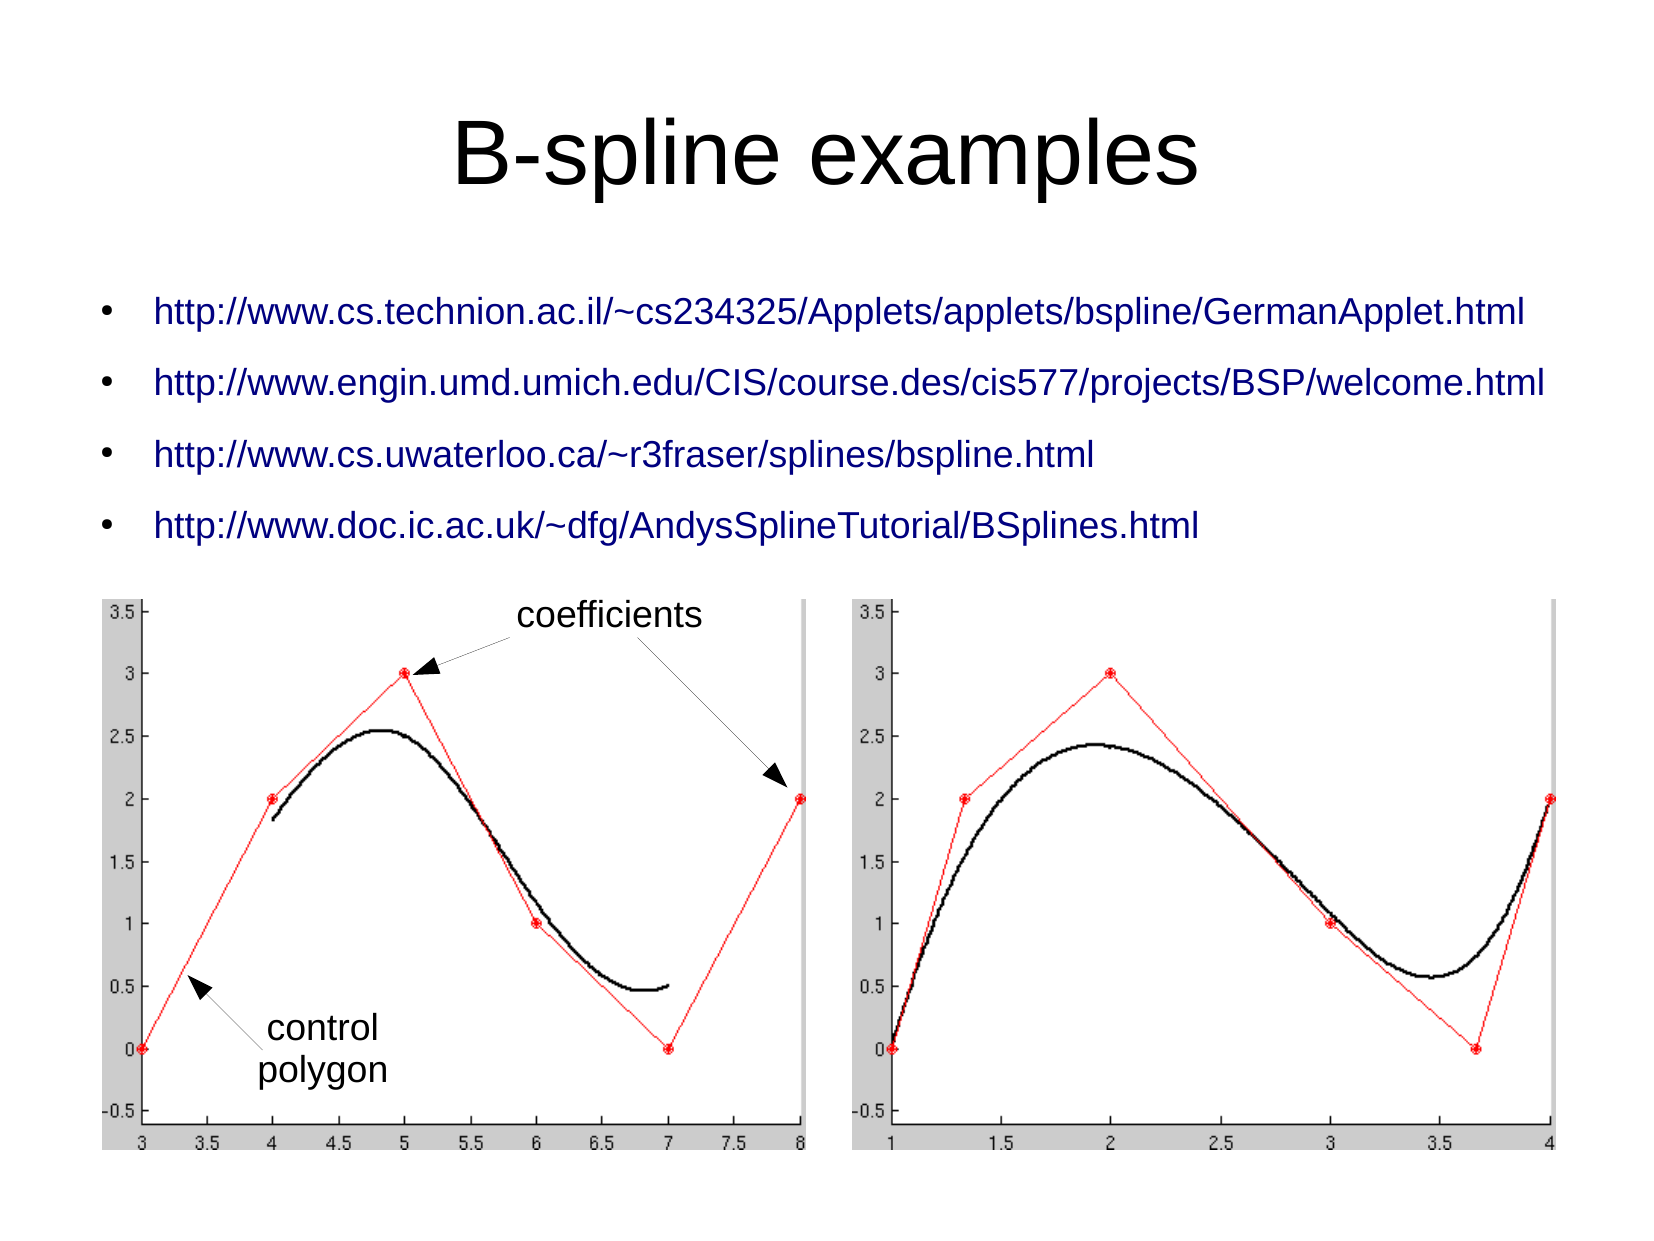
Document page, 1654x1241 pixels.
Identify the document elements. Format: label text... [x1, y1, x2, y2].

text_box control polygon [242, 998, 403, 1107]
picture [852, 599, 1556, 1150]
title B-spline examples [82, 56, 1571, 250]
text_box coefficients [501, 585, 720, 648]
list http://www.cs.technion.ac.il/~cs234325/Applets/applets/bspline/GermanApplet.html http://www.engin.umd.umich.edu/CIS/course.des/cis577/projects/BSP/welcome.html http://www.cs.uwaterloo.ca/~r3fraser/splines/bspline.html http://www.doc.ic.ac.uk/~dfg/AndysSplineTutorial/BSplines.html [82, 290, 1571, 1094]
picture [102, 599, 806, 1150]
